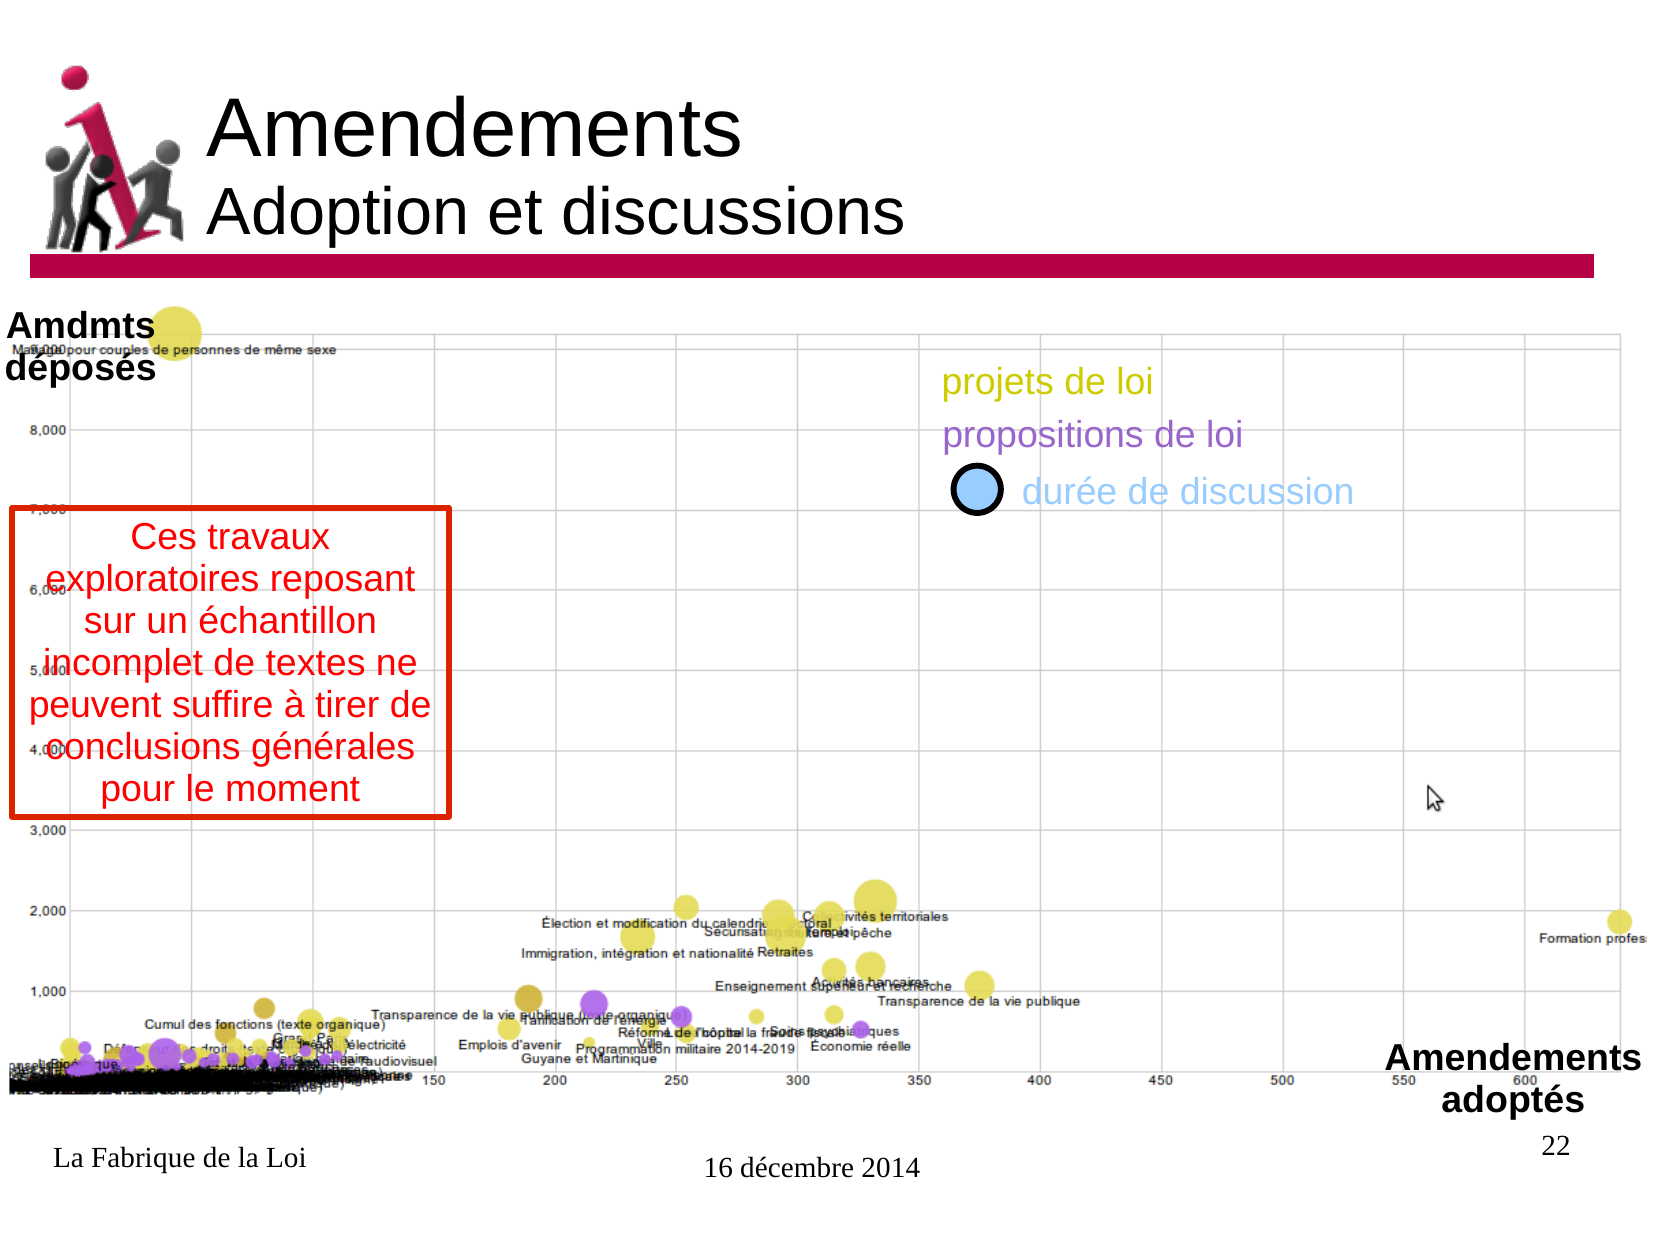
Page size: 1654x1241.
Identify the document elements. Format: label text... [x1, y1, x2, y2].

picture [29, 60, 210, 254]
text_box durée de discussion [1007, 462, 1370, 520]
picture [0, 297, 1654, 1111]
text_box Amendements adoptés [1369, 1029, 1654, 1128]
text_box Amdmts déposés [0, 297, 172, 397]
title Amendements Adoption et discussions [206, 61, 1595, 269]
text_box propositions de loi [927, 406, 1353, 464]
text_box projets de loi [926, 353, 1169, 411]
text_box [953, 465, 1001, 513]
text_box Ces travaux exploratoires reposant sur un échantillon incomplet de textes ne peuvent suffire à tirer de conclusions générales pour le moment [11, 507, 449, 817]
